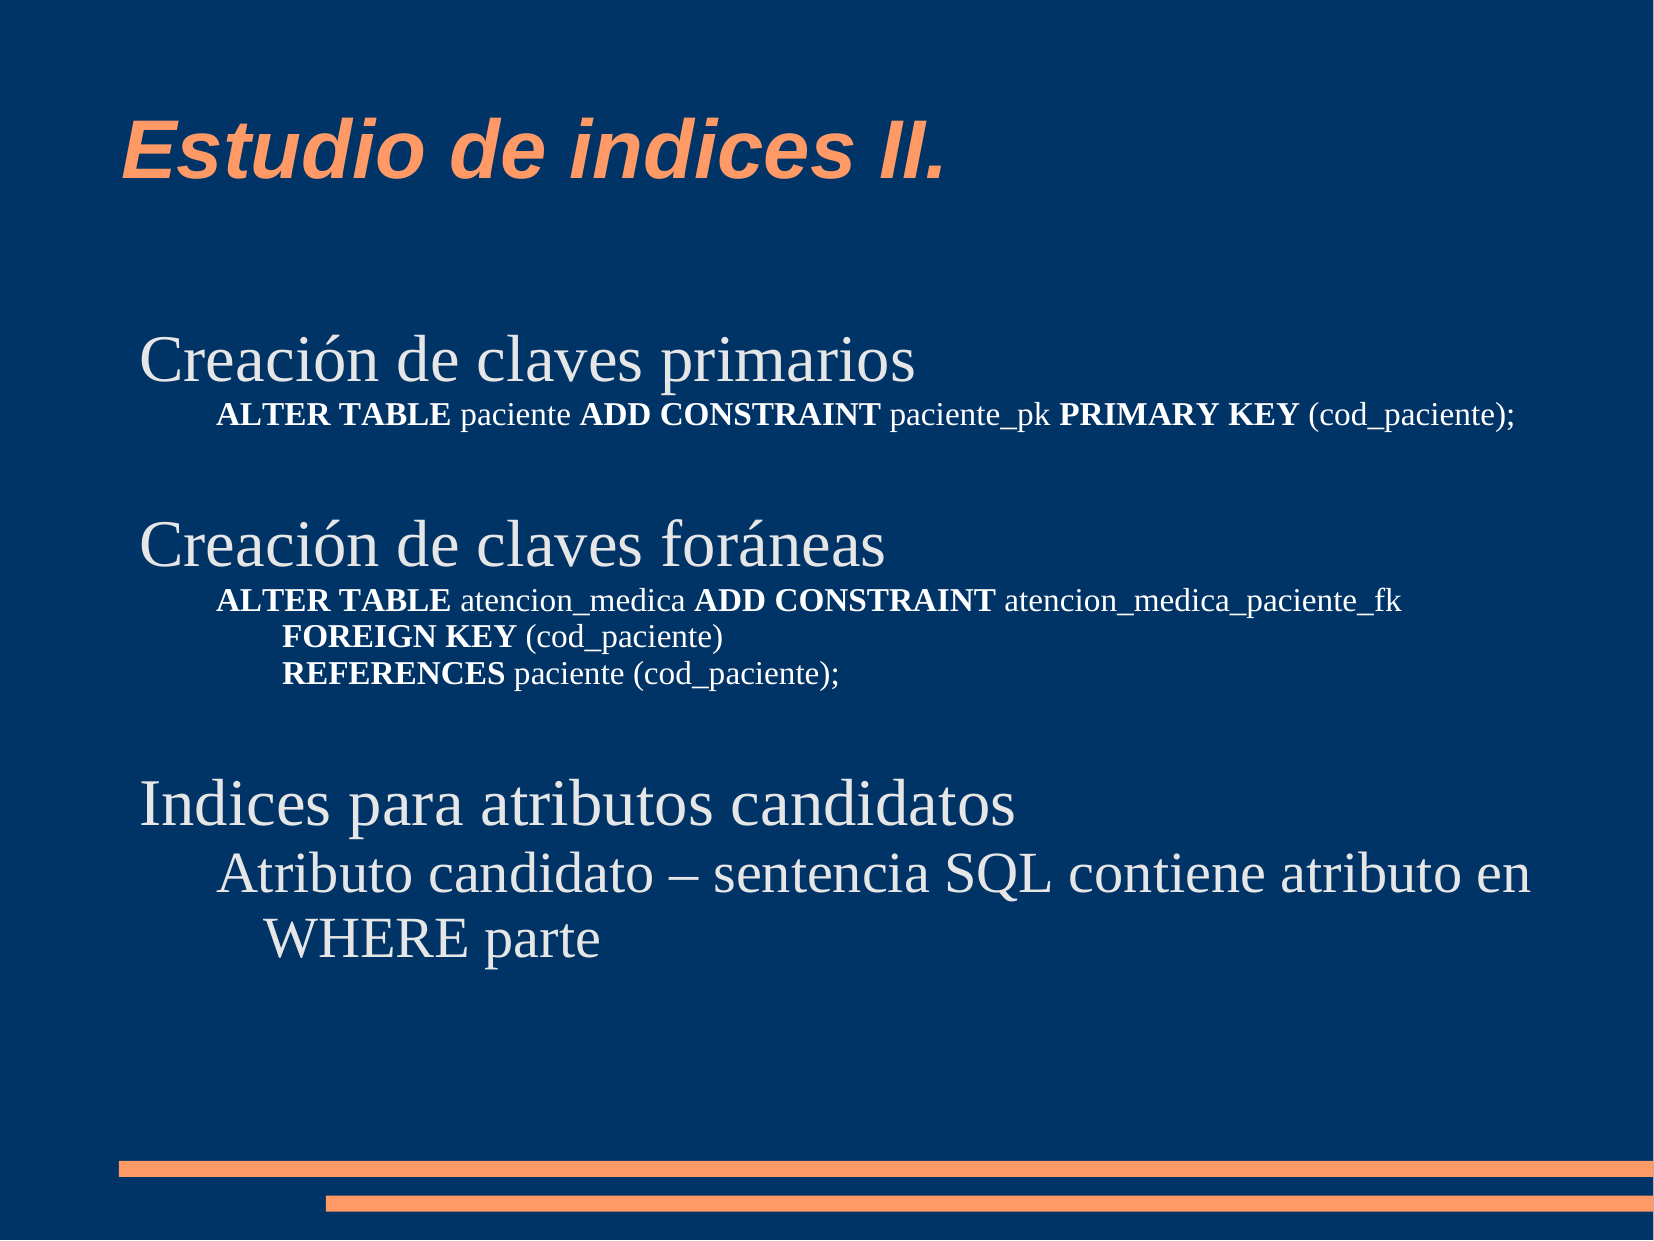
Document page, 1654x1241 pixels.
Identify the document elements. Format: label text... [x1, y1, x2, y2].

list Creación de claves primarios ALTER TABLE paciente ADD CONSTRAINT paciente_pk PRIMARY KEY (cod_paciente); Creación de claves foráneas ALTER TABLE atencion_medica ADD CONSTRAINT atencion_medica_paciente_fk FOREIGN KEY (cod_paciente) REFERENCES paciente (cod_paciente); Indices para atributos candidatos Atributo candidato – sentencia SQL contiene atributo en WHERE parte [121, 322, 1561, 1161]
title Estudio de indices II. [121, 53, 1534, 247]
